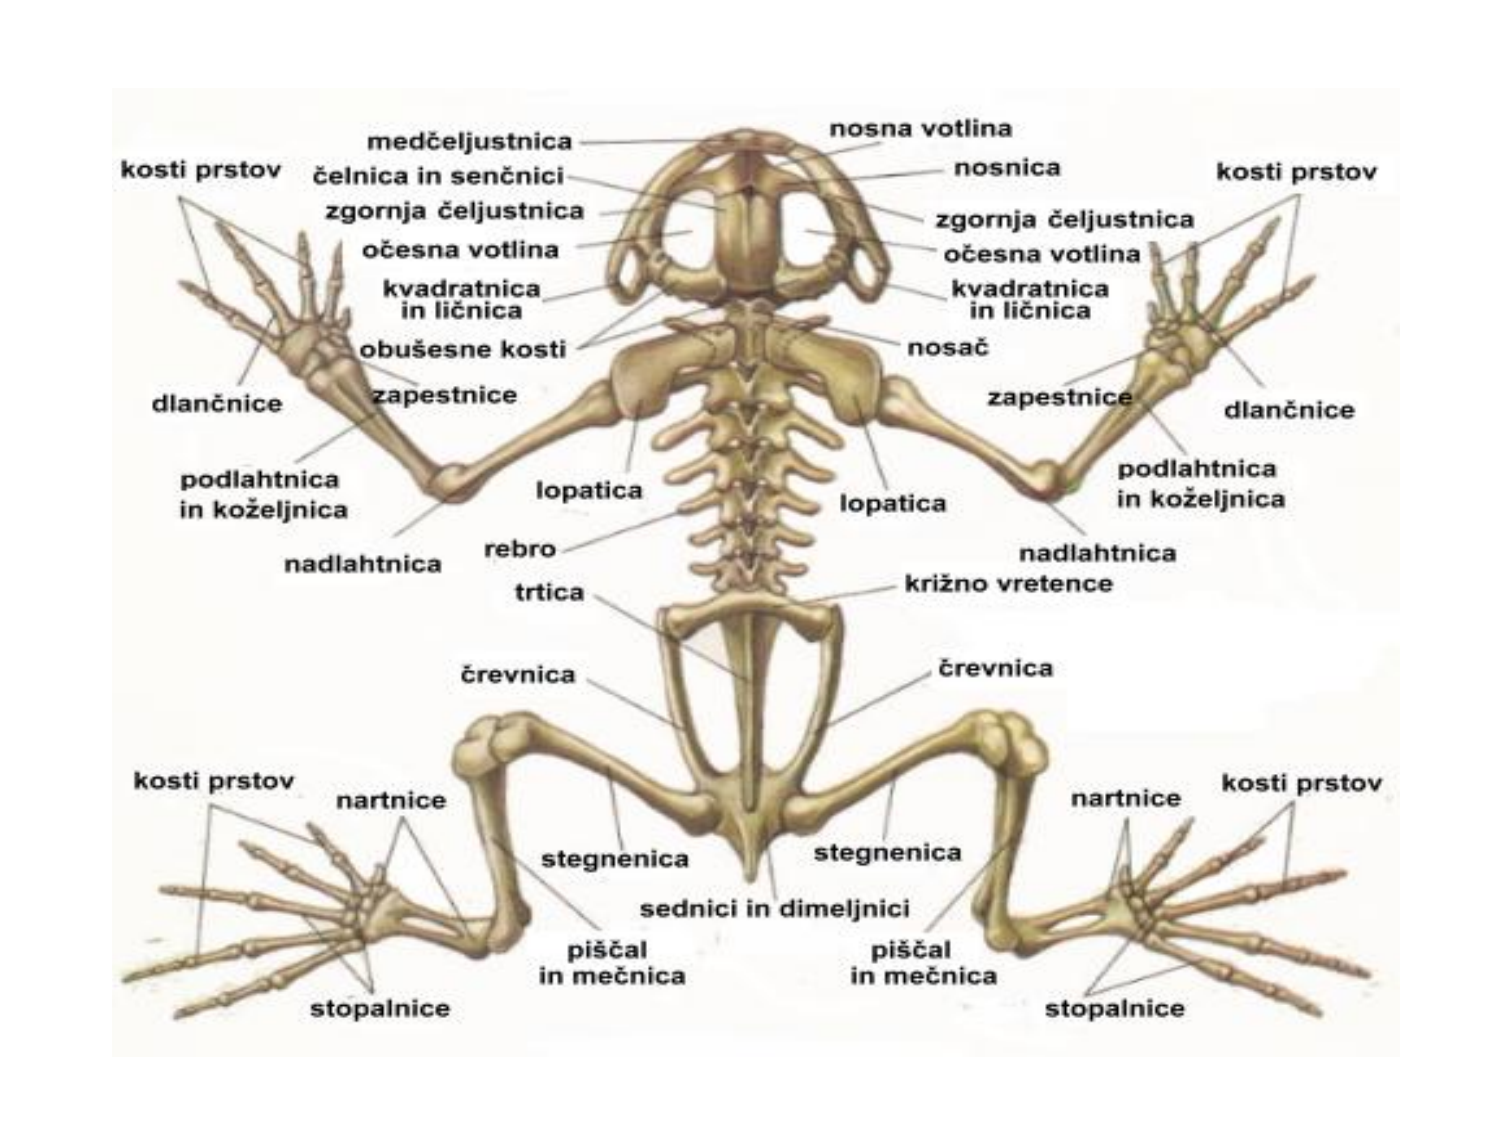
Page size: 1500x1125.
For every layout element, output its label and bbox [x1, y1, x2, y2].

picture [112, 88, 1400, 1057]
